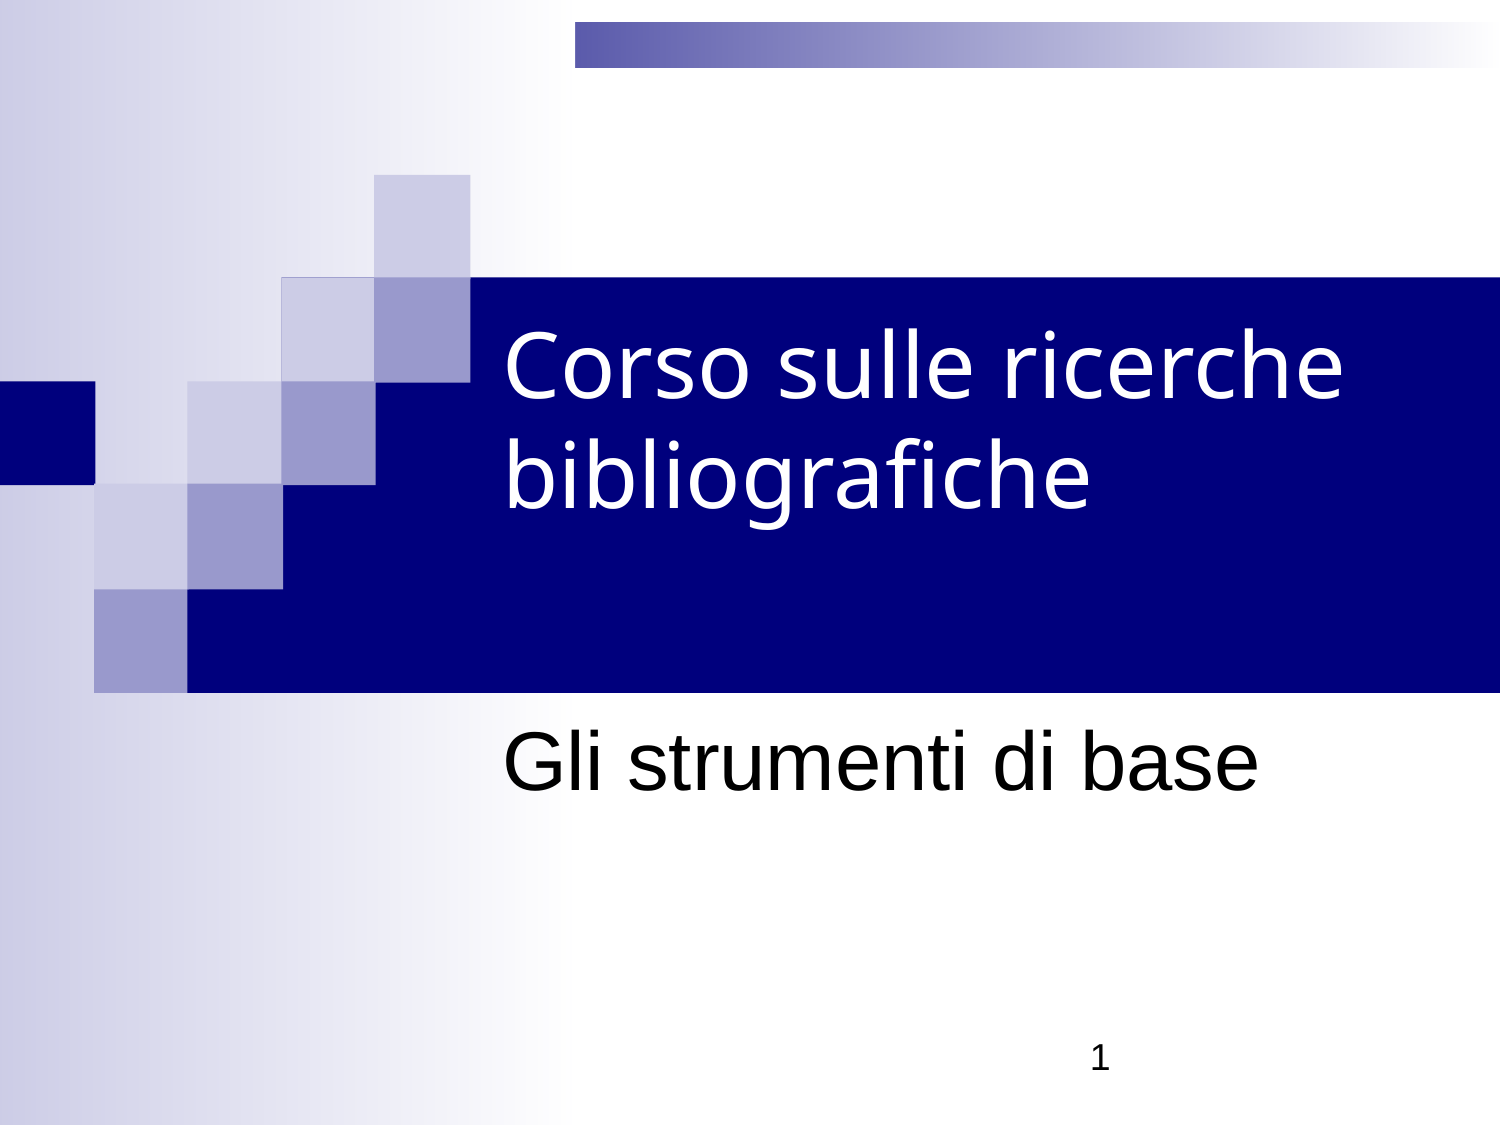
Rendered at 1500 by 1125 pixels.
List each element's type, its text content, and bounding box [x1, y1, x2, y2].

text_box [1074, 1025, 1425, 1100]
title Corso sulle ricerche bibliografiche [487, 299, 1475, 663]
subtitle Gli strumenti di base [487, 699, 1475, 988]
